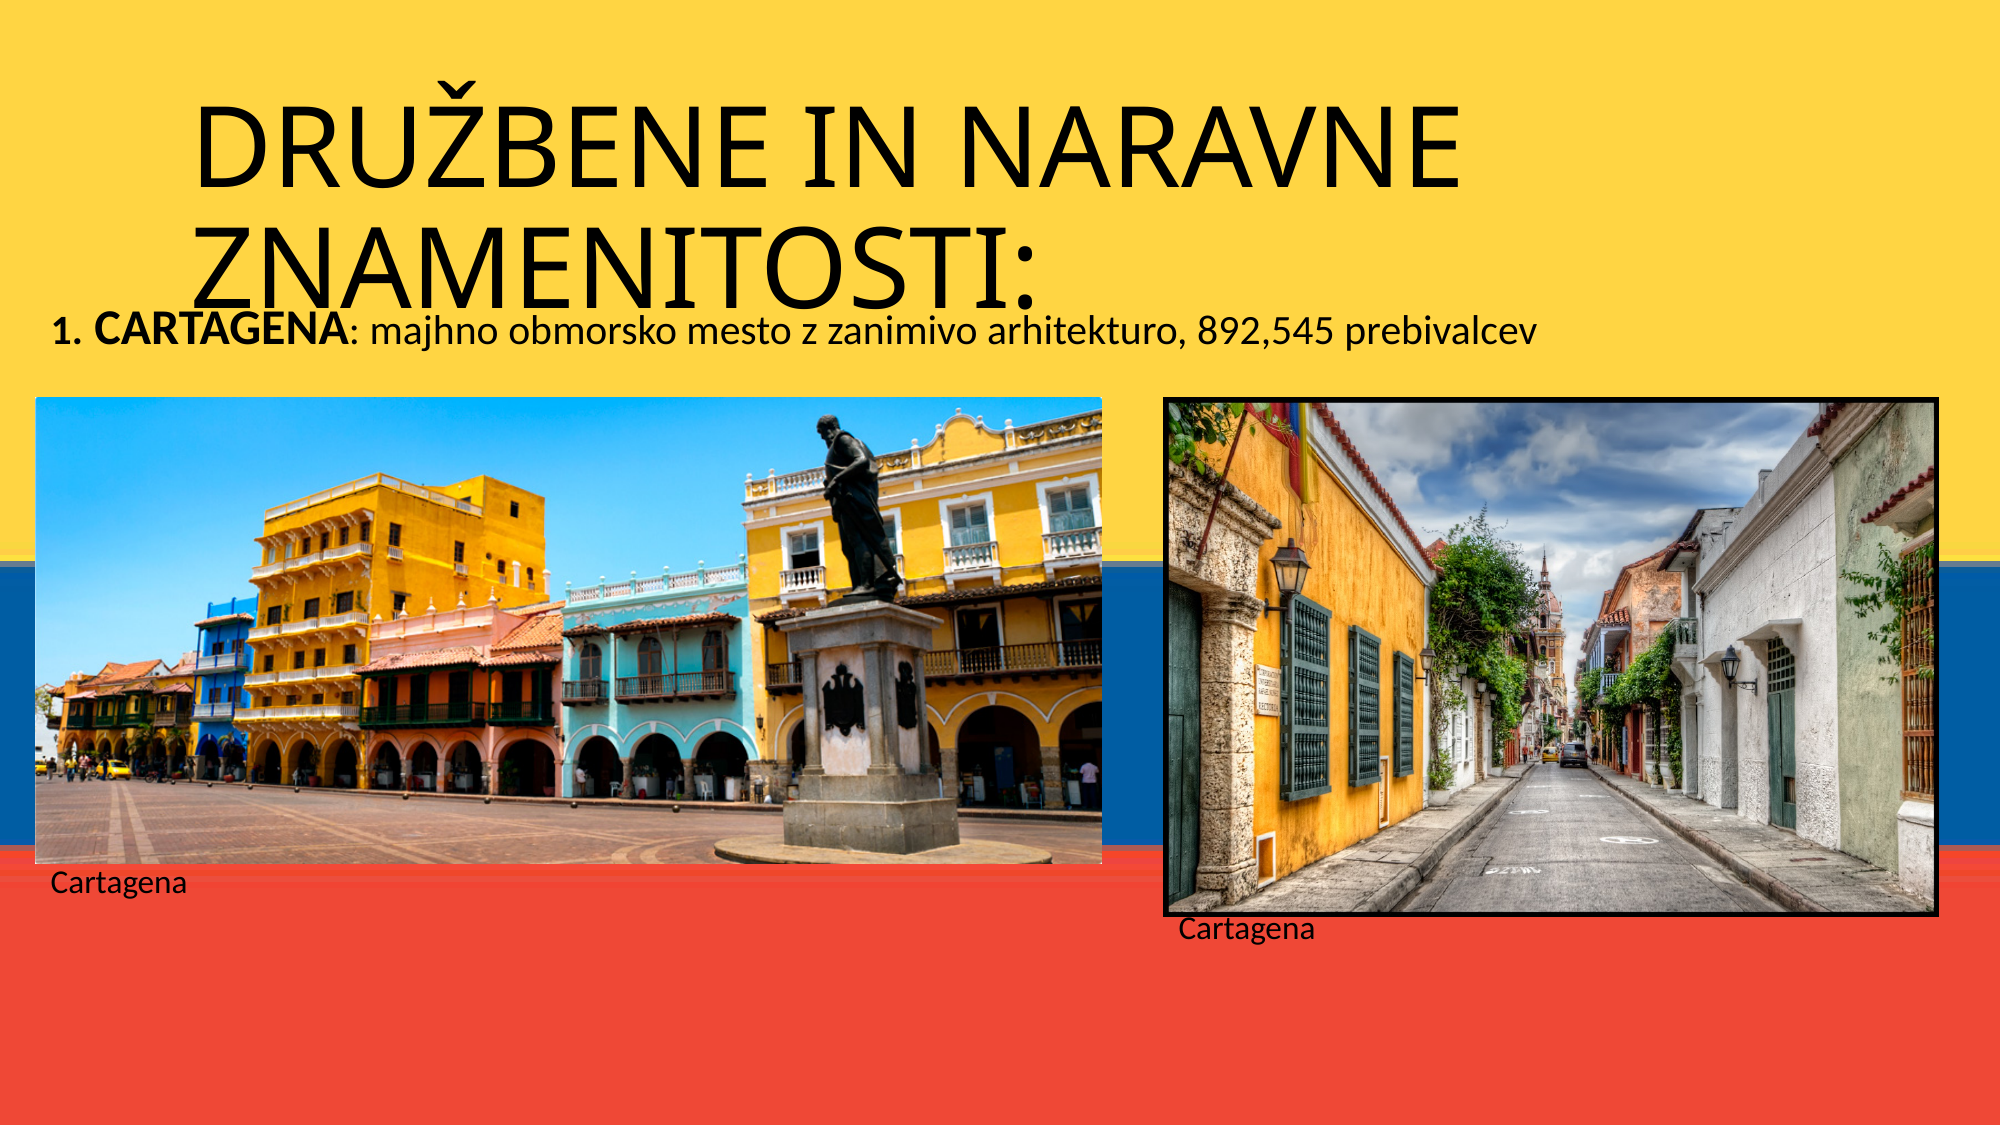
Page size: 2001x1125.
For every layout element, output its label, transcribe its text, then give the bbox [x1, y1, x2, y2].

text_box 1. CARTAGENA: majhno obmorsko mesto z zanimivo arhitekturo, 892,545 prebivalcev [35, 287, 1678, 363]
picture [0, 0, 2000, 1125]
text_box Cartagena [1163, 899, 1604, 955]
text_box Cartagena [35, 853, 1062, 908]
title družbene in naravne znamenitosti: [175, 79, 1826, 344]
